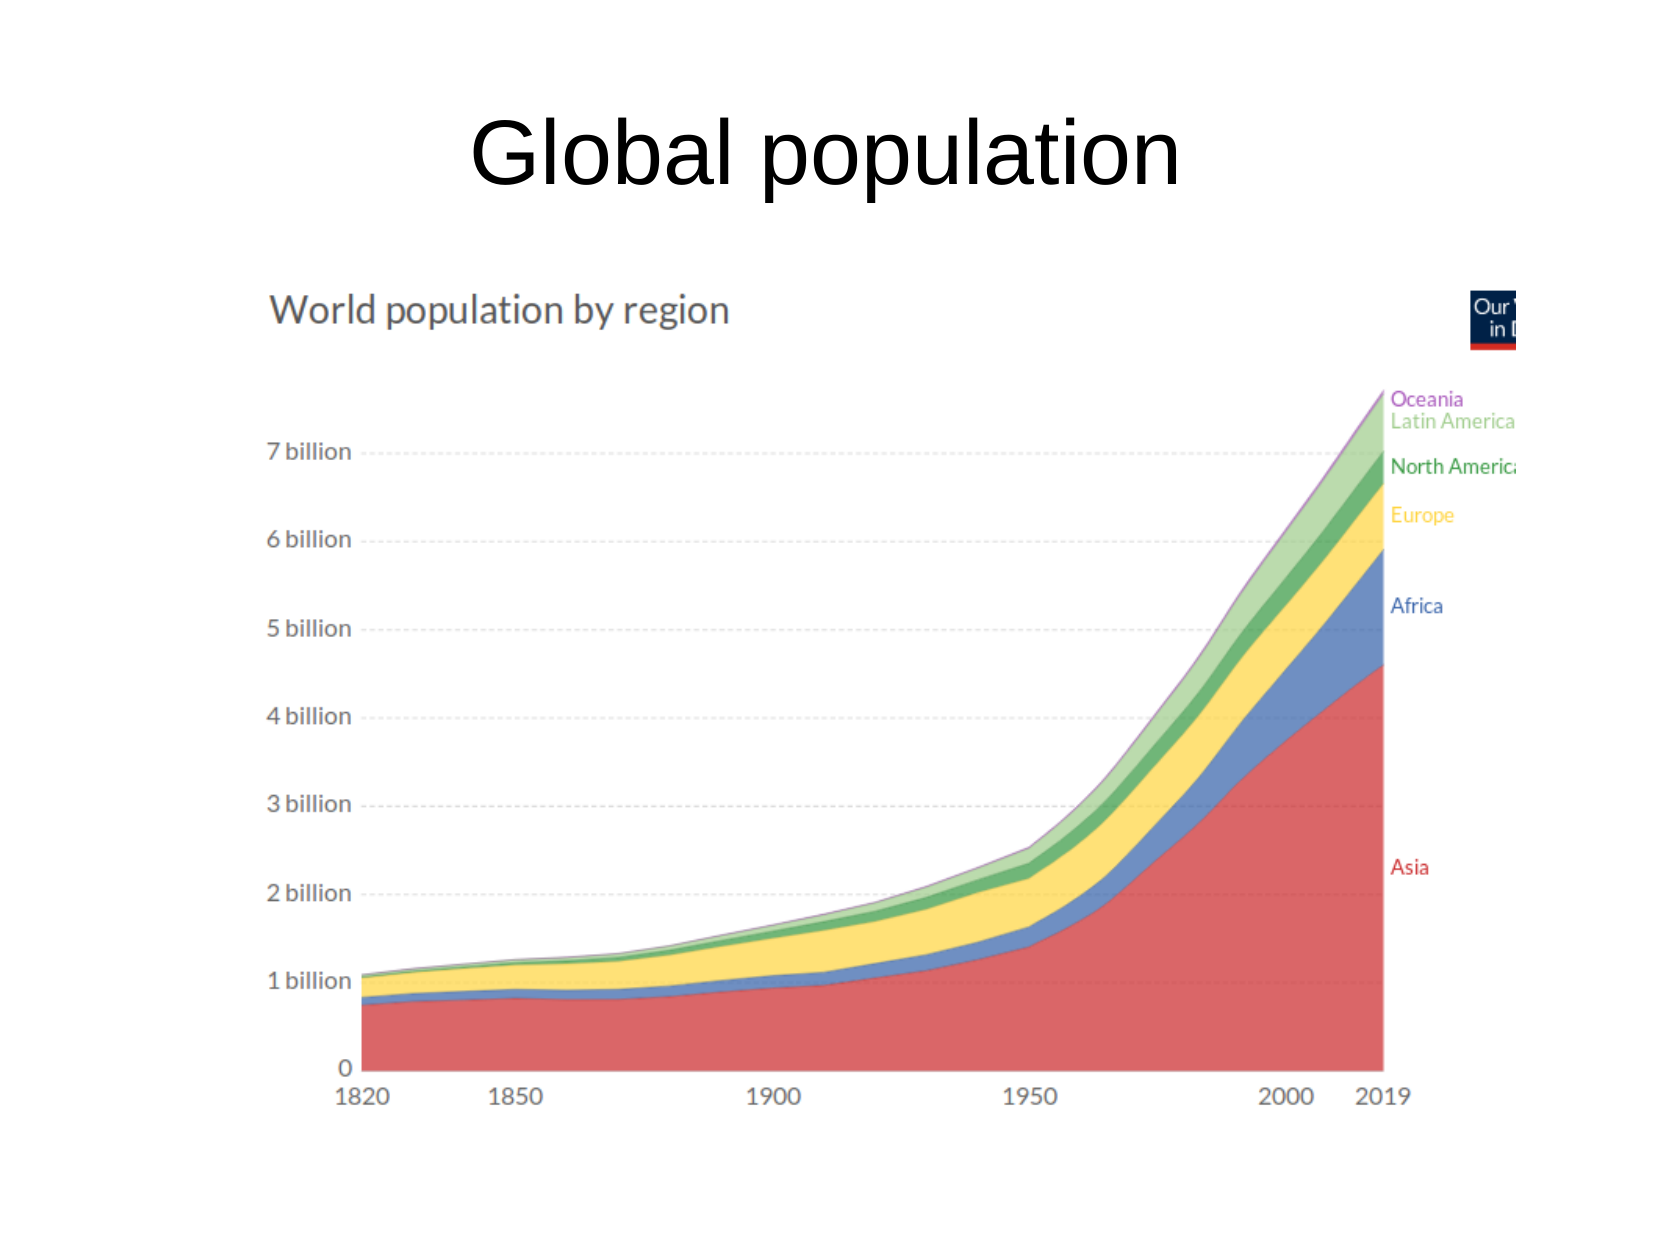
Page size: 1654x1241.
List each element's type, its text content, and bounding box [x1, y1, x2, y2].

picture [243, 269, 1516, 1116]
title Global population [82, 49, 1571, 257]
